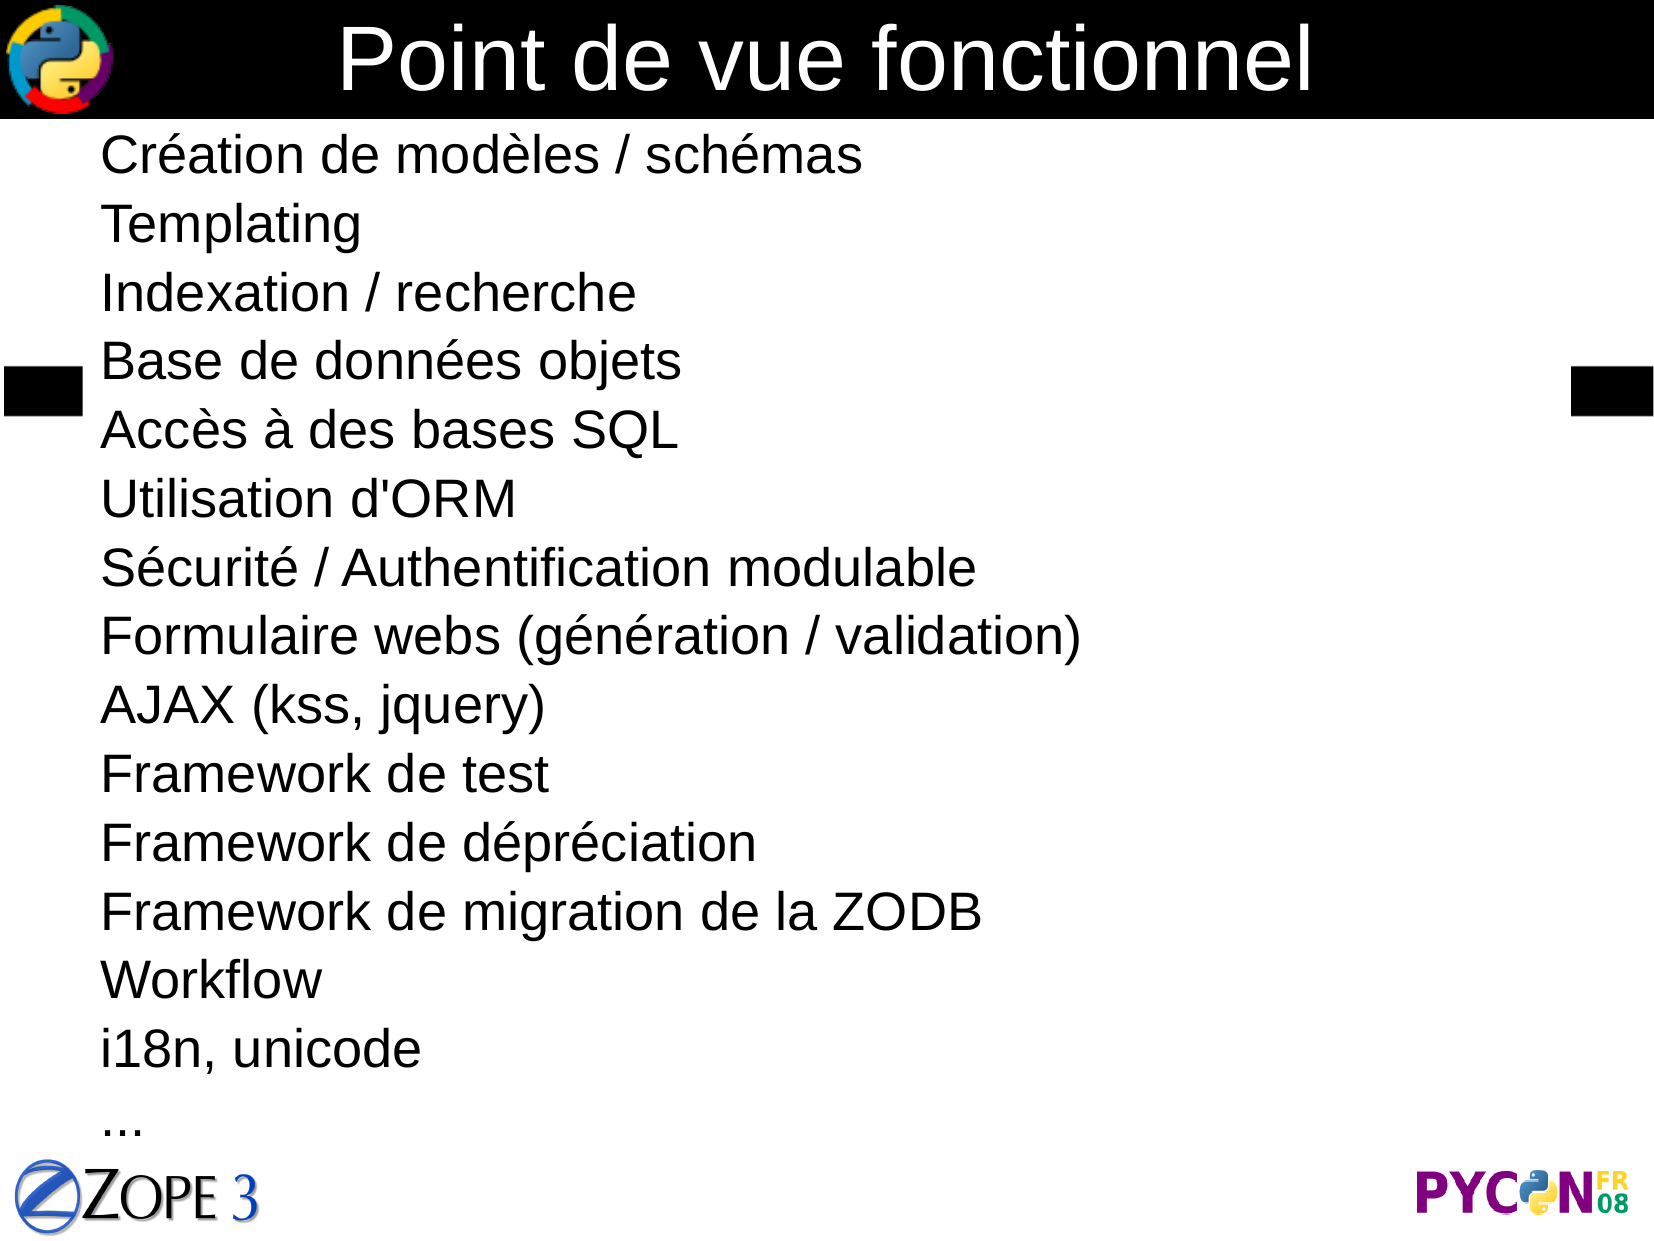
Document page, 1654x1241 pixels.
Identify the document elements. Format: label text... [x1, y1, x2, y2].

title Point de vue fonctionnel [0, 0, 1654, 119]
picture [0, 1144, 266, 1241]
picture [1417, 1170, 1628, 1215]
picture [1571, 358, 1654, 814]
list Création de modèles / schémas Templating Indexation / recherche Base de données objets Accès à des bases SQL Utilisation d'ORM Sécurité / Authentification modulable Formulaire webs (génération / validation) AJAX (kss, jquery) Framework de test Framework de dépréciation Framework de migration de la ZODB Workflow i18n, unicode ... [82, 124, 1571, 1149]
picture [4, 358, 82, 814]
